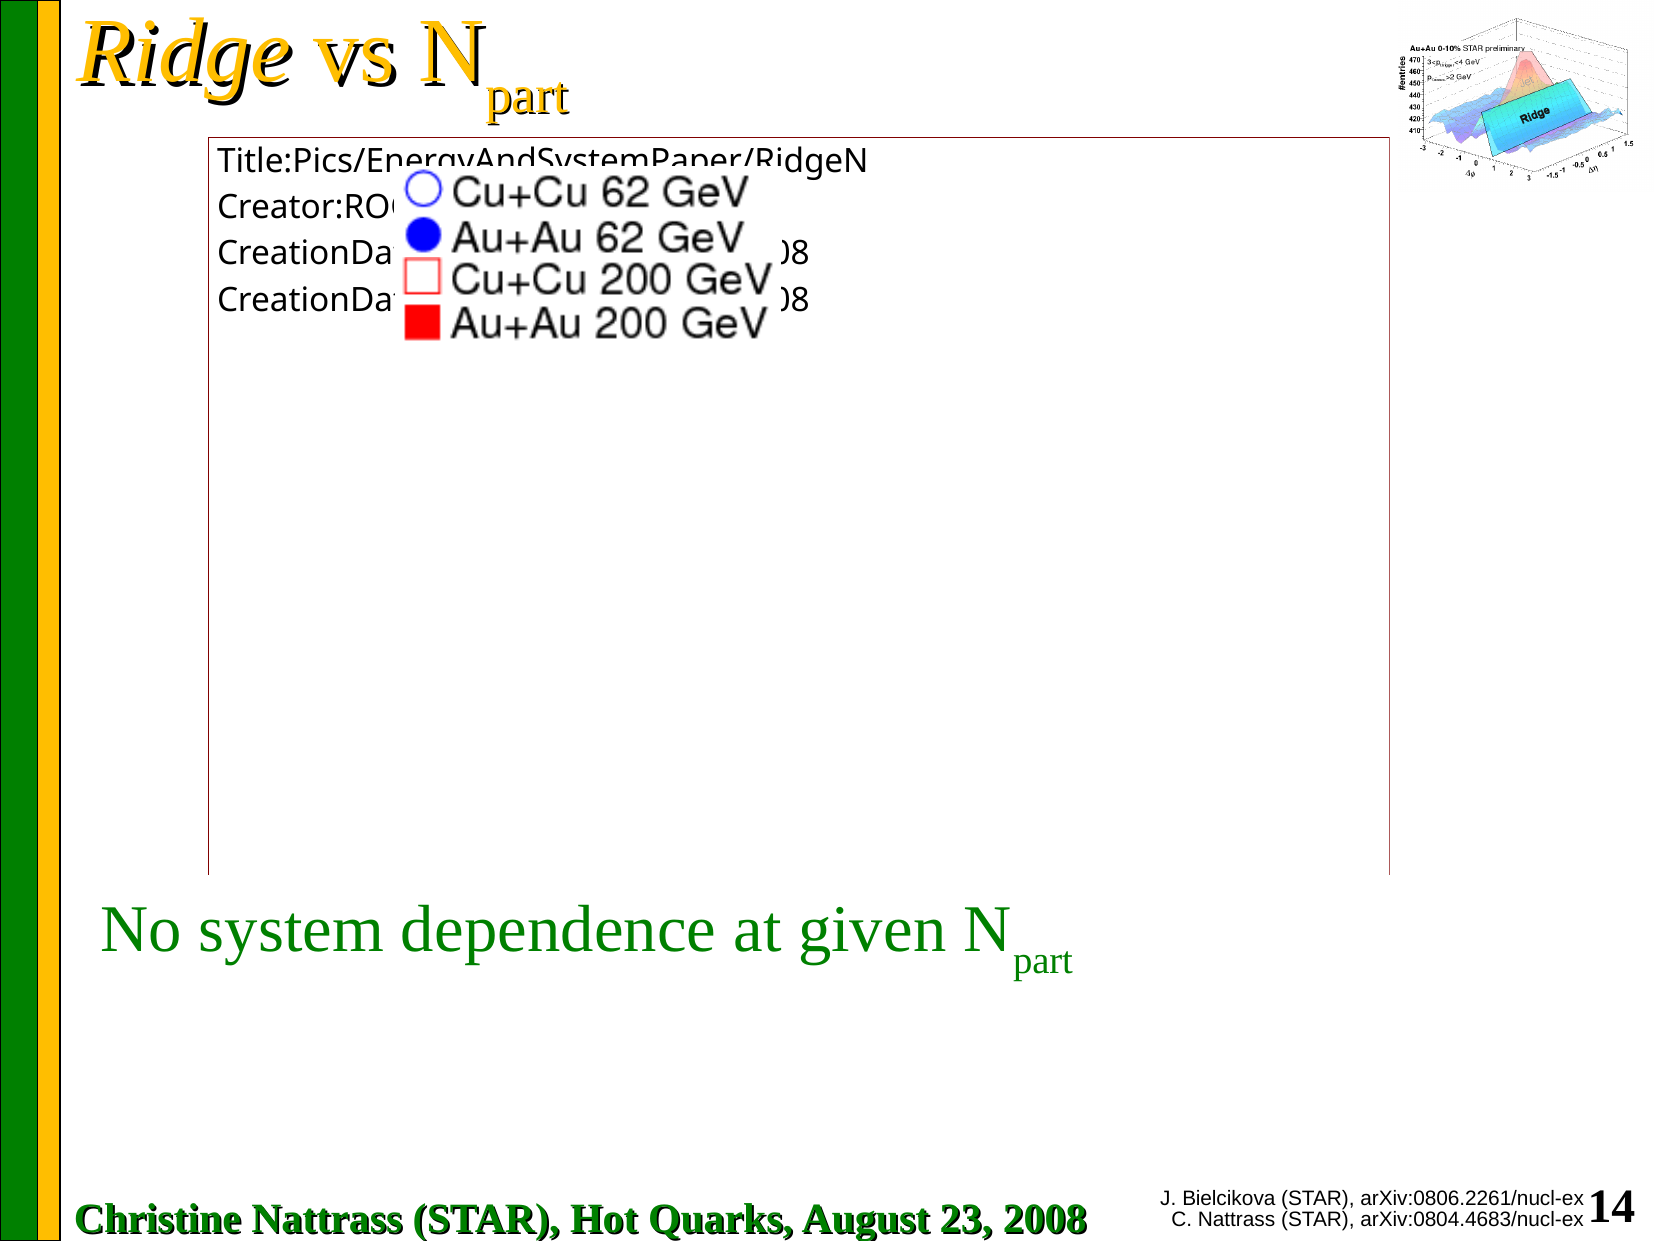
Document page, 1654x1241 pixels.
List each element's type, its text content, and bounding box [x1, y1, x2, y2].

picture [1398, 0, 1654, 192]
title Ridge vs Npart [76, 0, 1398, 124]
text_box 14 [1537, 1172, 1651, 1241]
list No system dependence at given Npart [82, 892, 1571, 1193]
text_box J. Bielcikova (STAR), arXiv:0806.2261/nucl-ex C. Nattrass (STAR), arXiv:0804.4683/nucl-ex [1083, 1180, 1537, 1241]
picture [206, 135, 1390, 875]
